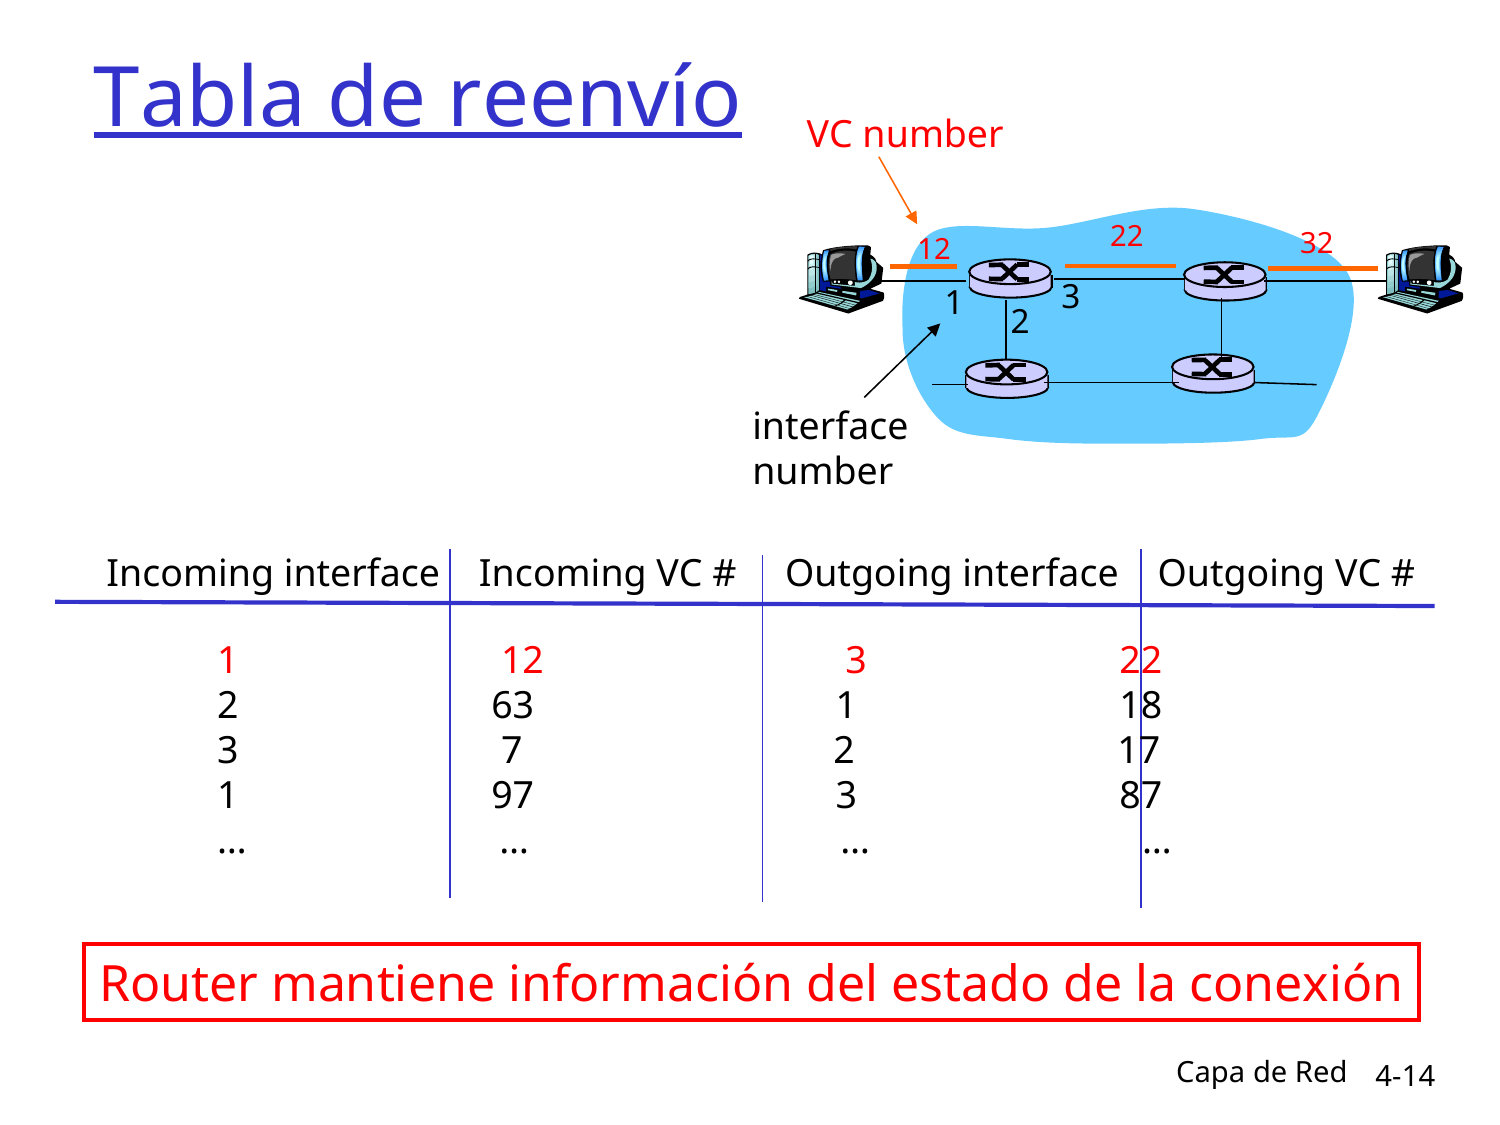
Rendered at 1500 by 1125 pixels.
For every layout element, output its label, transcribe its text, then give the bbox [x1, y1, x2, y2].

text_box [905, 274, 929, 280]
text_box 2 [995, 292, 1045, 348]
text_box VC number [791, 102, 1019, 163]
text_box 22 [1095, 210, 1159, 261]
text_box interface number [737, 394, 924, 500]
text_box Router mantiene información del estado de la conexión [84, 944, 1420, 1020]
text_box [902, 282, 930, 355]
text_box 1 12 3 22 2 63 1 18 3 7 2 17 1 97 3 87 … … … … [202, 628, 1340, 869]
text_box [906, 207, 1354, 444]
title Tabla de reenvío [78, 0, 1354, 188]
text_box 1 [929, 273, 979, 330]
picture [798, 244, 886, 314]
text_box 3 [1046, 267, 1096, 323]
text_box Incoming interface Incoming VC # Outgoing interface Outgoing VC # [91, 541, 1432, 603]
text_box 12 [902, 222, 966, 274]
text_box 32 [1285, 216, 1349, 267]
picture [1377, 244, 1465, 314]
